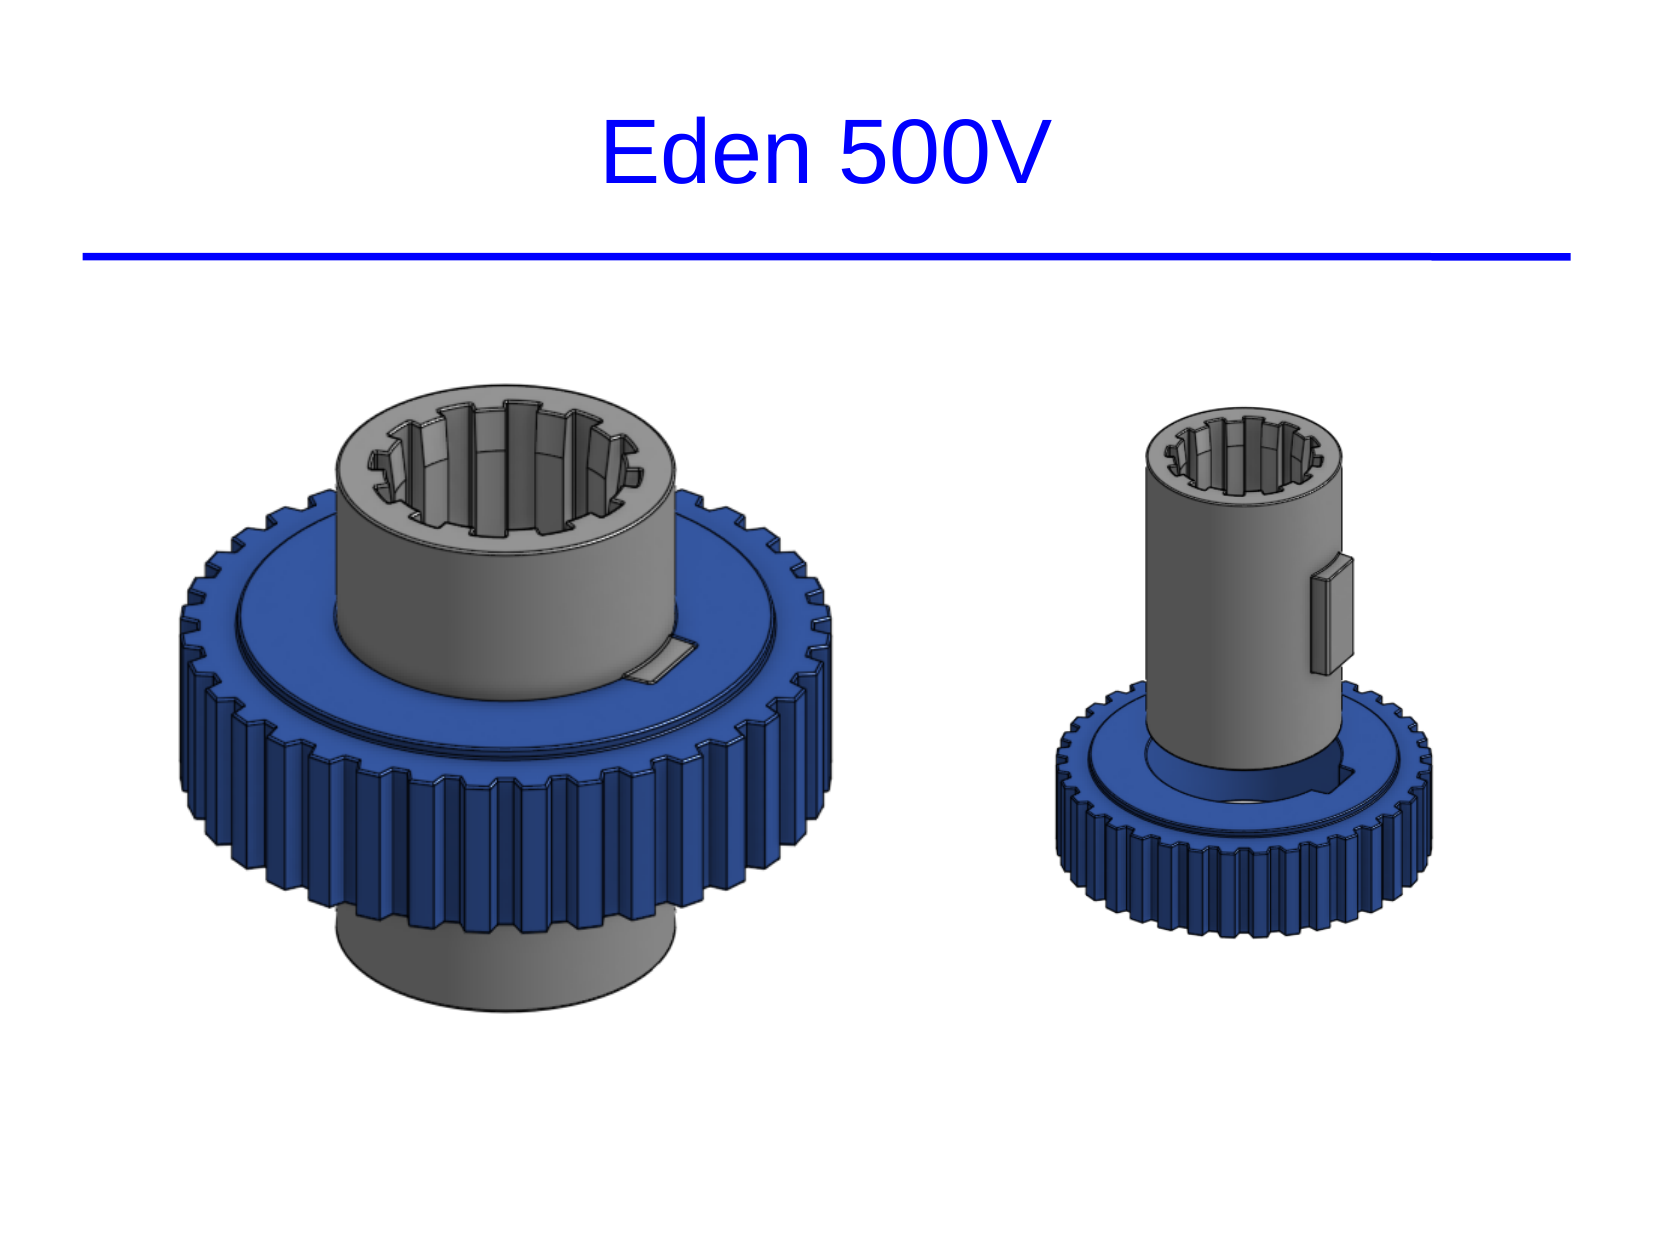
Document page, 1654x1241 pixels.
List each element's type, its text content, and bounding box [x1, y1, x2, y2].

title Eden 500V [82, 49, 1571, 256]
picture [1005, 389, 1489, 969]
picture [135, 331, 883, 1051]
